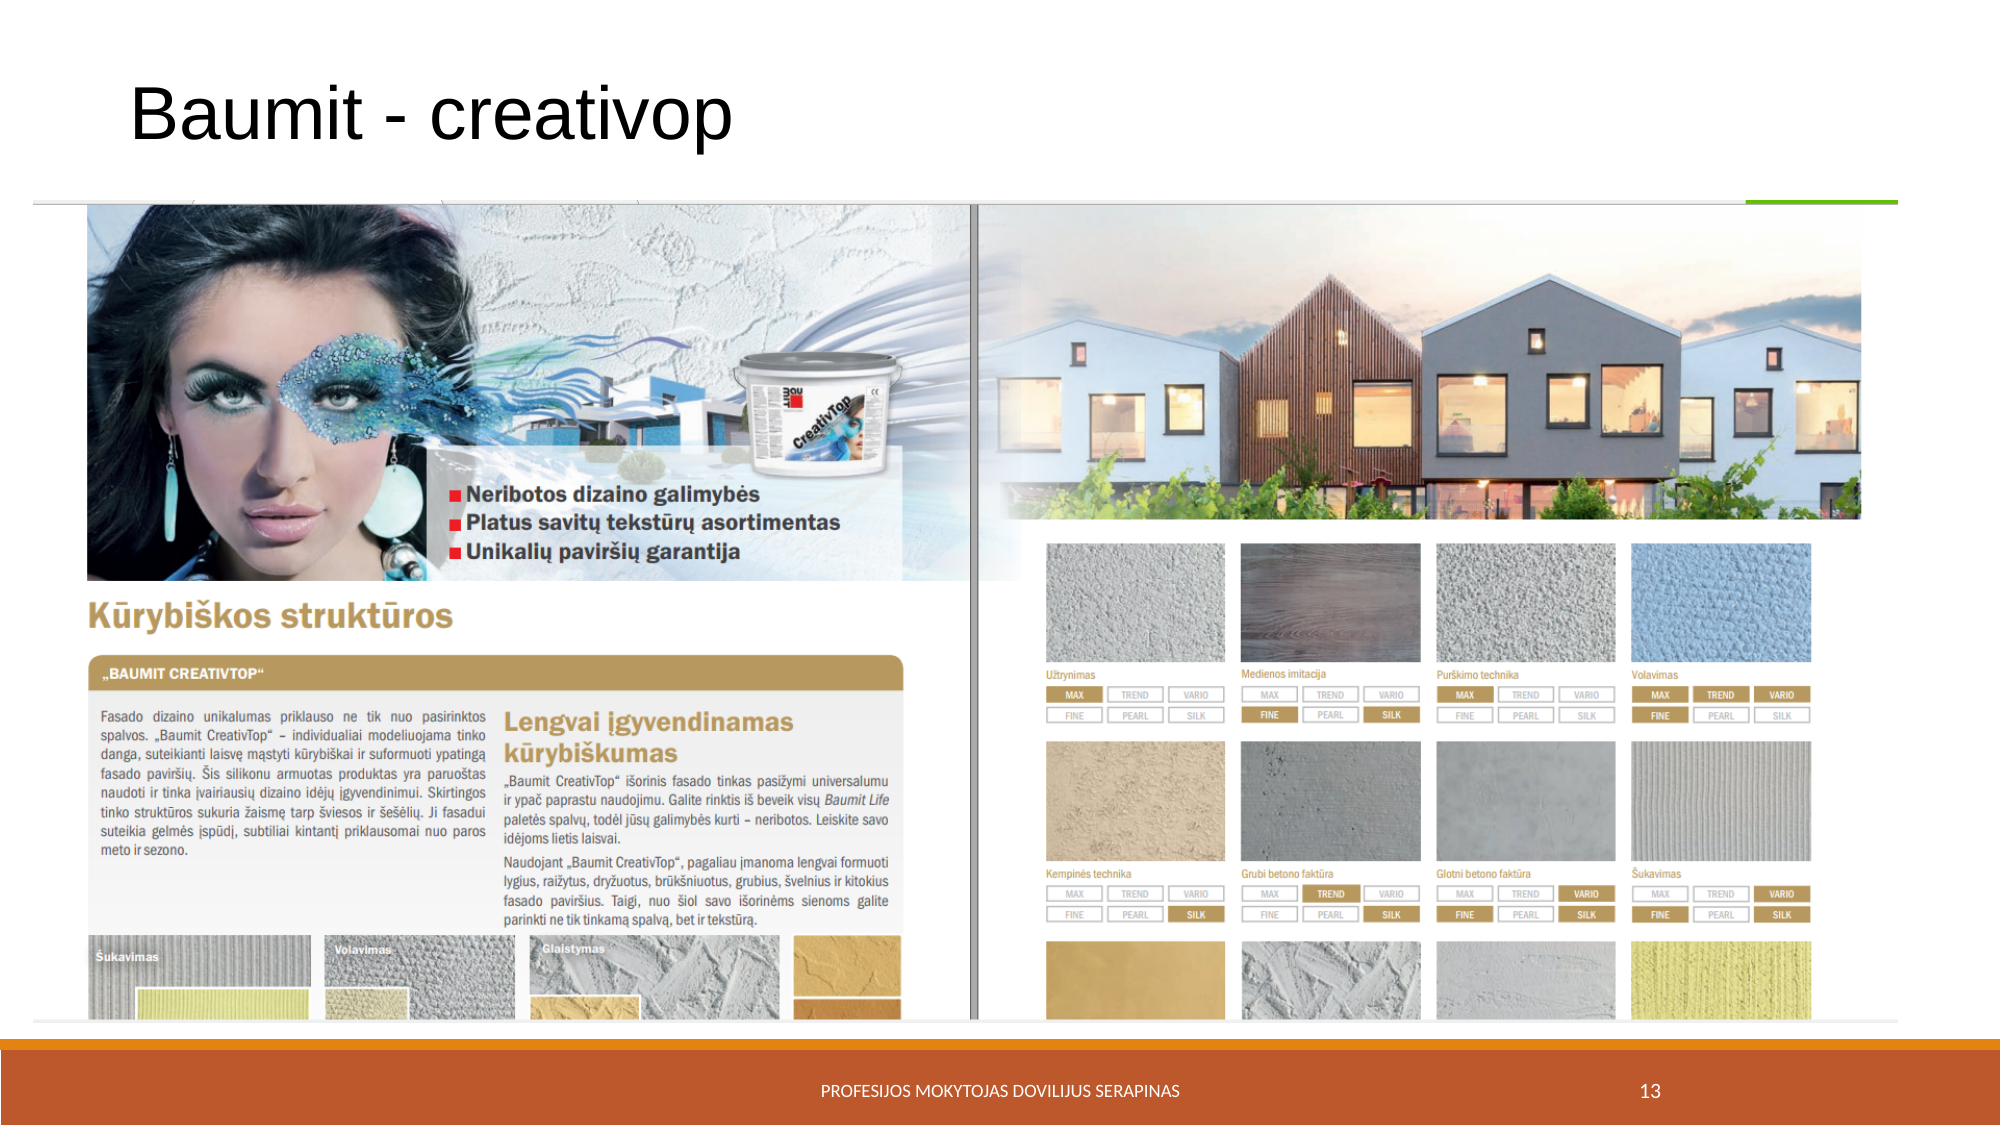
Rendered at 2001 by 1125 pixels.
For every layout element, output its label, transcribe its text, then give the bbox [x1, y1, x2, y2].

text_box Profesijos Mokytojas Dovilijus Serapinas [604, 1059, 1396, 1120]
picture [33, 200, 1898, 1023]
text_box [1624, 1059, 1840, 1120]
text_box Baumit - creativop [114, 56, 1688, 163]
